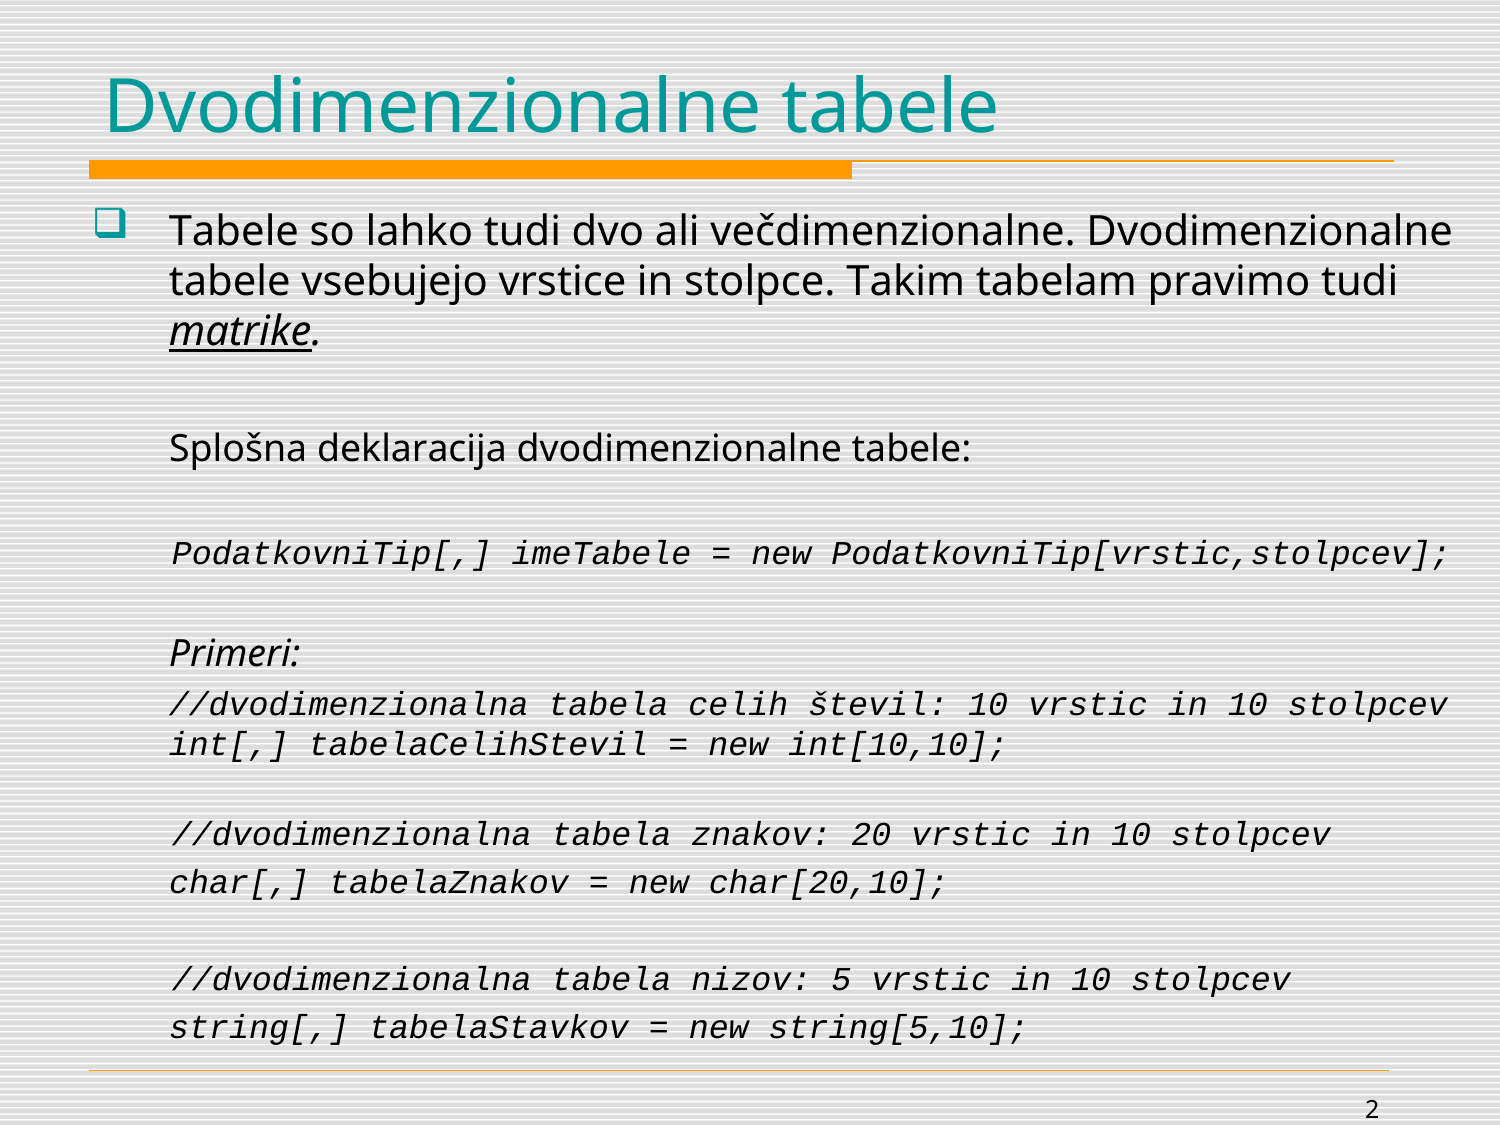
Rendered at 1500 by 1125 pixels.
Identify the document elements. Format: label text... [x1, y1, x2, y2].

list Tabele so lahko tudi dvo ali večdimenzionalne. Dvodimenzionalne tabele vsebujejo vrstice in stolpce. Takim tabelam pravimo tudi matrike. Splošna deklaracija dvodimenzionalne tabele: PodatkovniTip[,] imeTabele = new PodatkovniTip[vrstic,stolpcev]; Primeri: //dvodimenzionalna tabela celih števil: 10 vrstic in 10 stolpcev int[,] tabelaCelihStevil = new int[10,10]; //dvodimenzionalna tabela znakov: 20 vrstic in 10 stolpcev char[,] tabelaZnakov = new char[20,10]; //dvodimenzionalna tabela nizov: 5 vrstic in 10 stolpcev string[,] tabelaStavkov = new string[5,10]; [76, 196, 1500, 1035]
title Dvodimenzionalne tabele [88, 42, 1401, 155]
text_box <number> [1068, 1085, 1394, 1125]
picture [0, 0, 1500, 1125]
